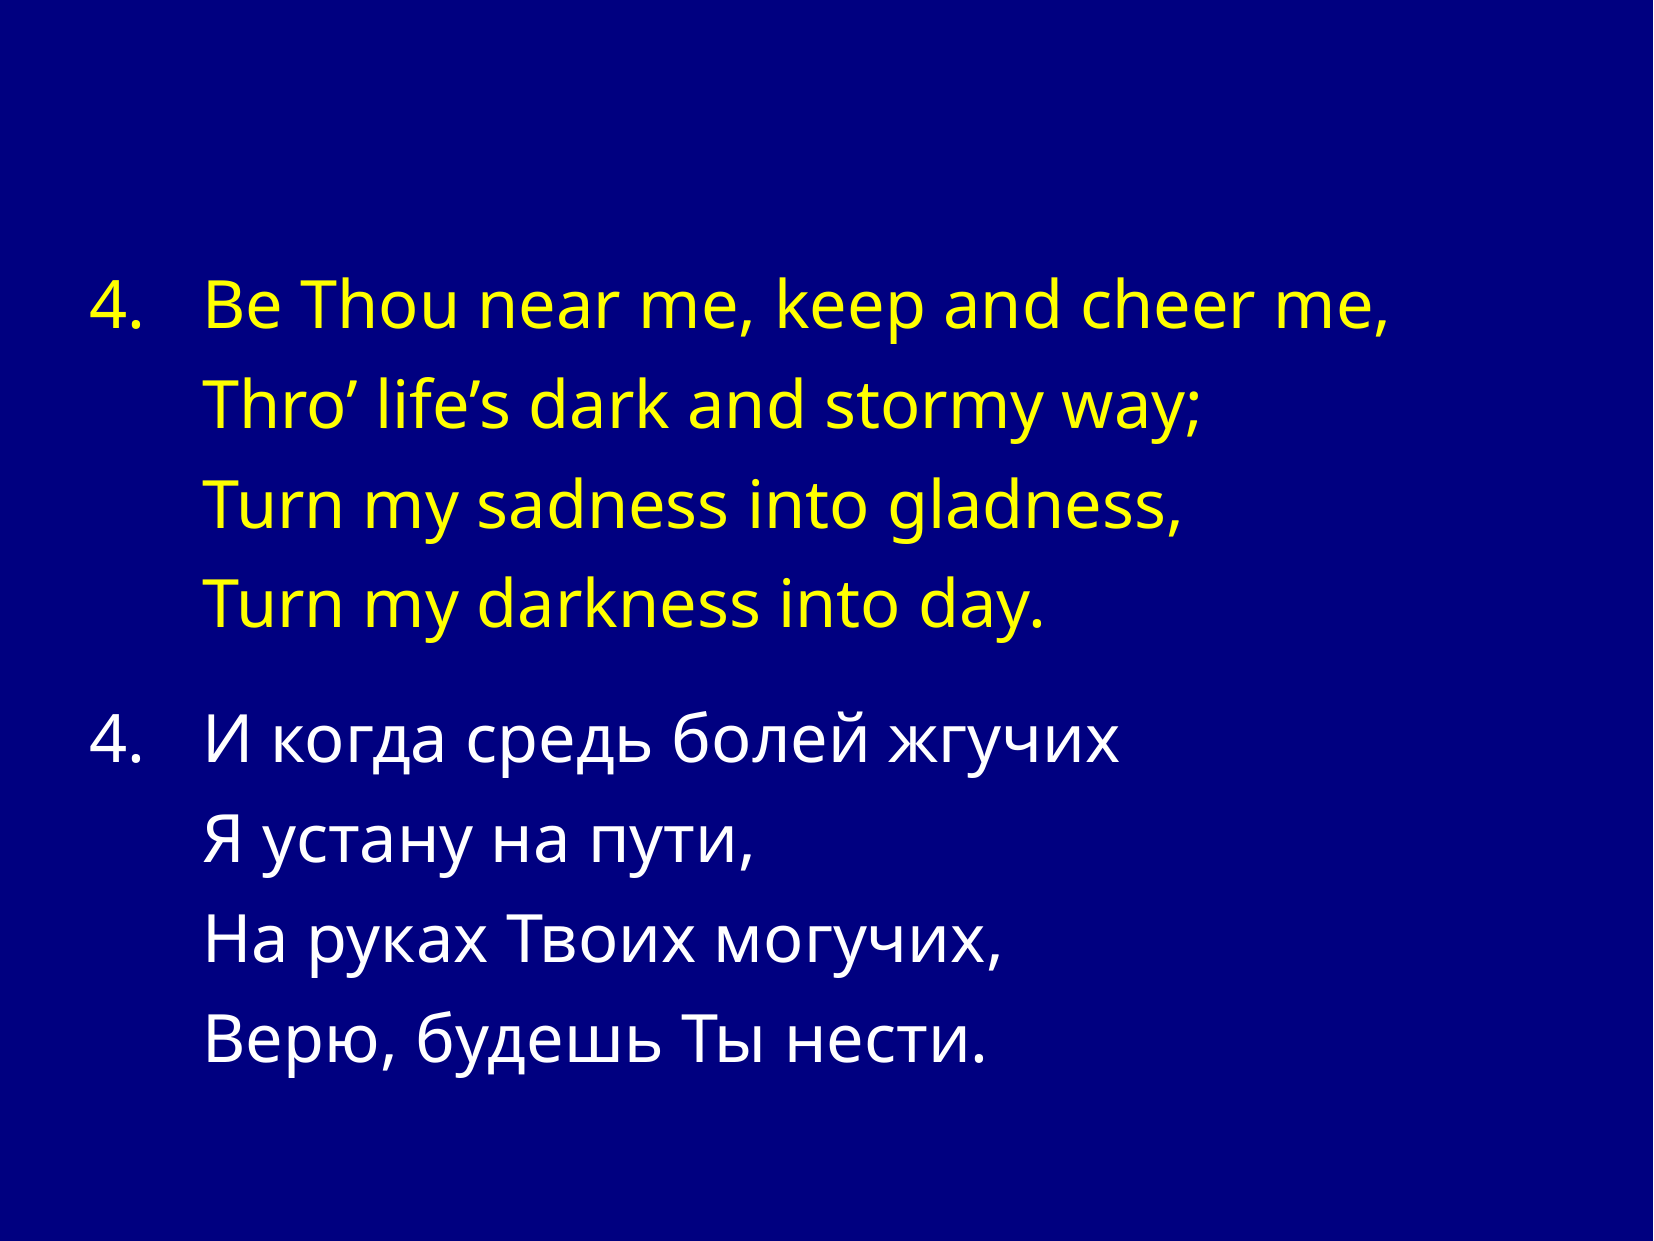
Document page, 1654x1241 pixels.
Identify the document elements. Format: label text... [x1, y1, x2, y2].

text_box 4. Be Thou near me, keep and cheer me, Thro’ life’s dark and stormy way; Turn my sadness into gladness, Turn my darkness into day. [75, 150, 1576, 638]
text_box 4. И когда средь болей жгучих Я устану на пути, На руках Твоих могучих, Верю, будешь Ты нести. [75, 675, 1576, 1163]
